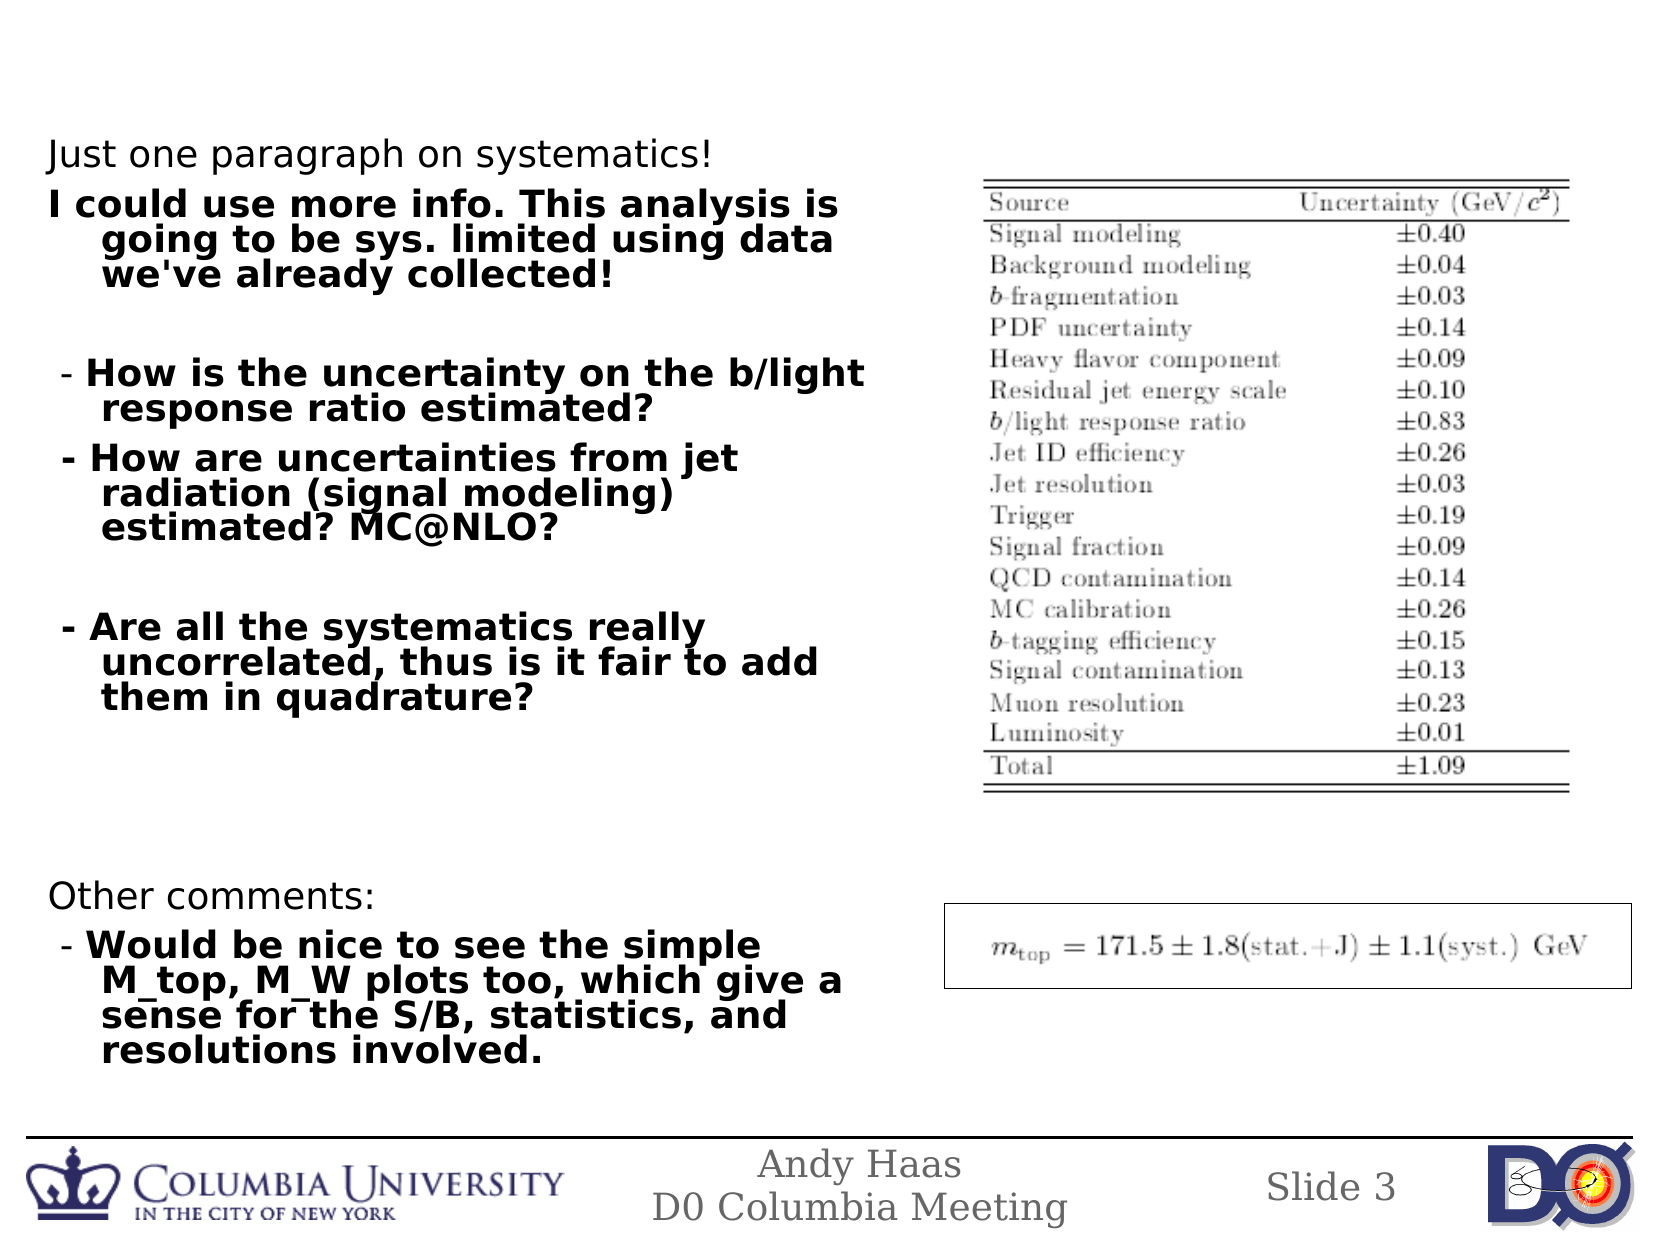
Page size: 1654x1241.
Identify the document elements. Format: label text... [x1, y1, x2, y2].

list Just one paragraph on systematics! I could use more info. This analysis is going to be sys. limited using data we've already collected! - How is the uncertainty on the b/light response ratio estimated? - How are uncertainties from jet radiation (signal modeling) estimated? MC@NLO? - Are all the systematics really uncorrelated, thus is it fair to add them in quadrature? Other comments: - Would be nice to see the simple M_top, M_W plots too, which give a sense for the S/B, statistics, and resolutions involved. [30, 140, 914, 1125]
picture [958, 165, 1592, 828]
picture [1479, 1140, 1639, 1233]
picture [979, 921, 1591, 968]
picture [26, 1146, 565, 1220]
